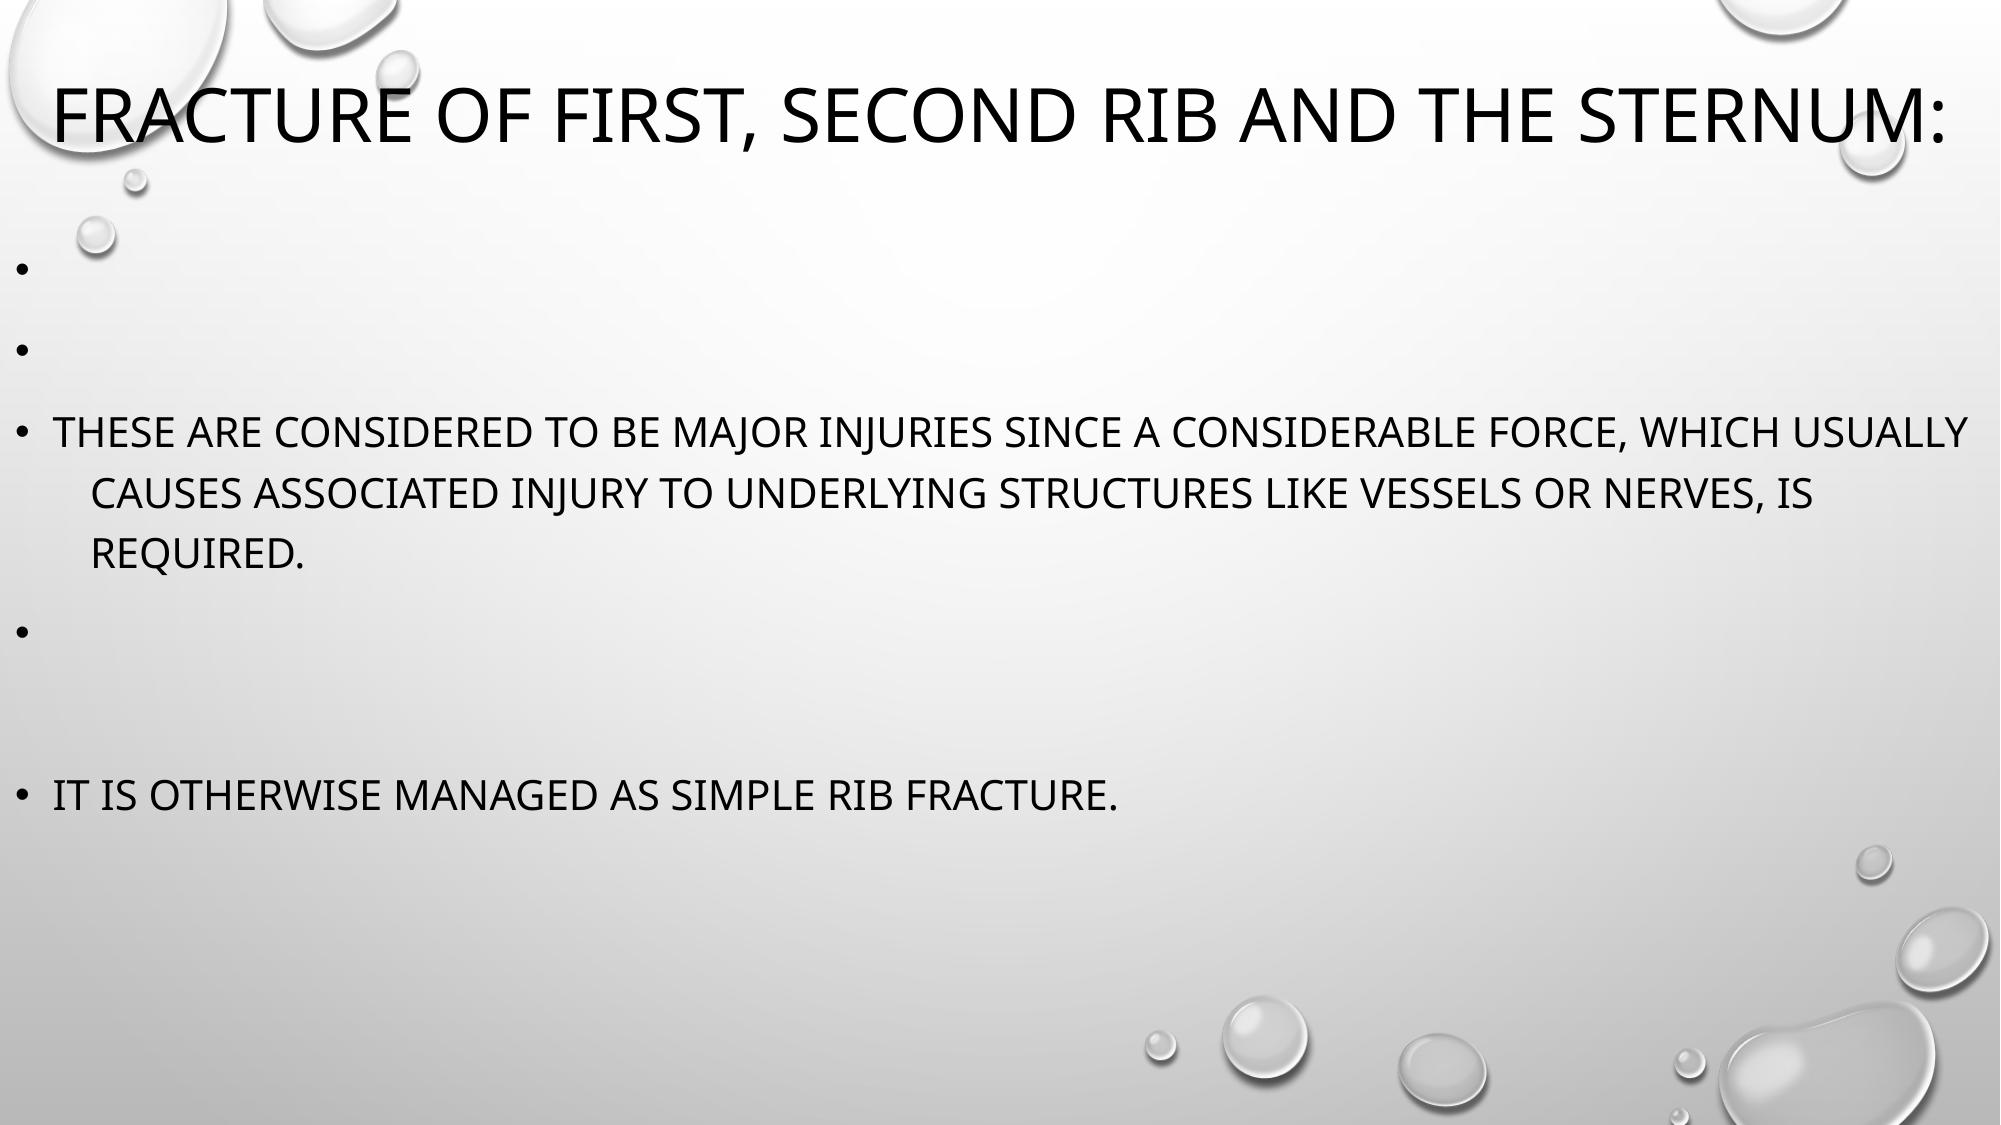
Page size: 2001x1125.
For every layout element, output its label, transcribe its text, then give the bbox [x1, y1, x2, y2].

title Fracture of first, second rib and the sternum: [0, 0, 2000, 236]
list These are considered to be major injuries since a considerable force, which usually causes associated injury to underlying structures like vessels or nerves, is required. It is otherwise managed as simple rib fracture. [0, 236, 2000, 1125]
